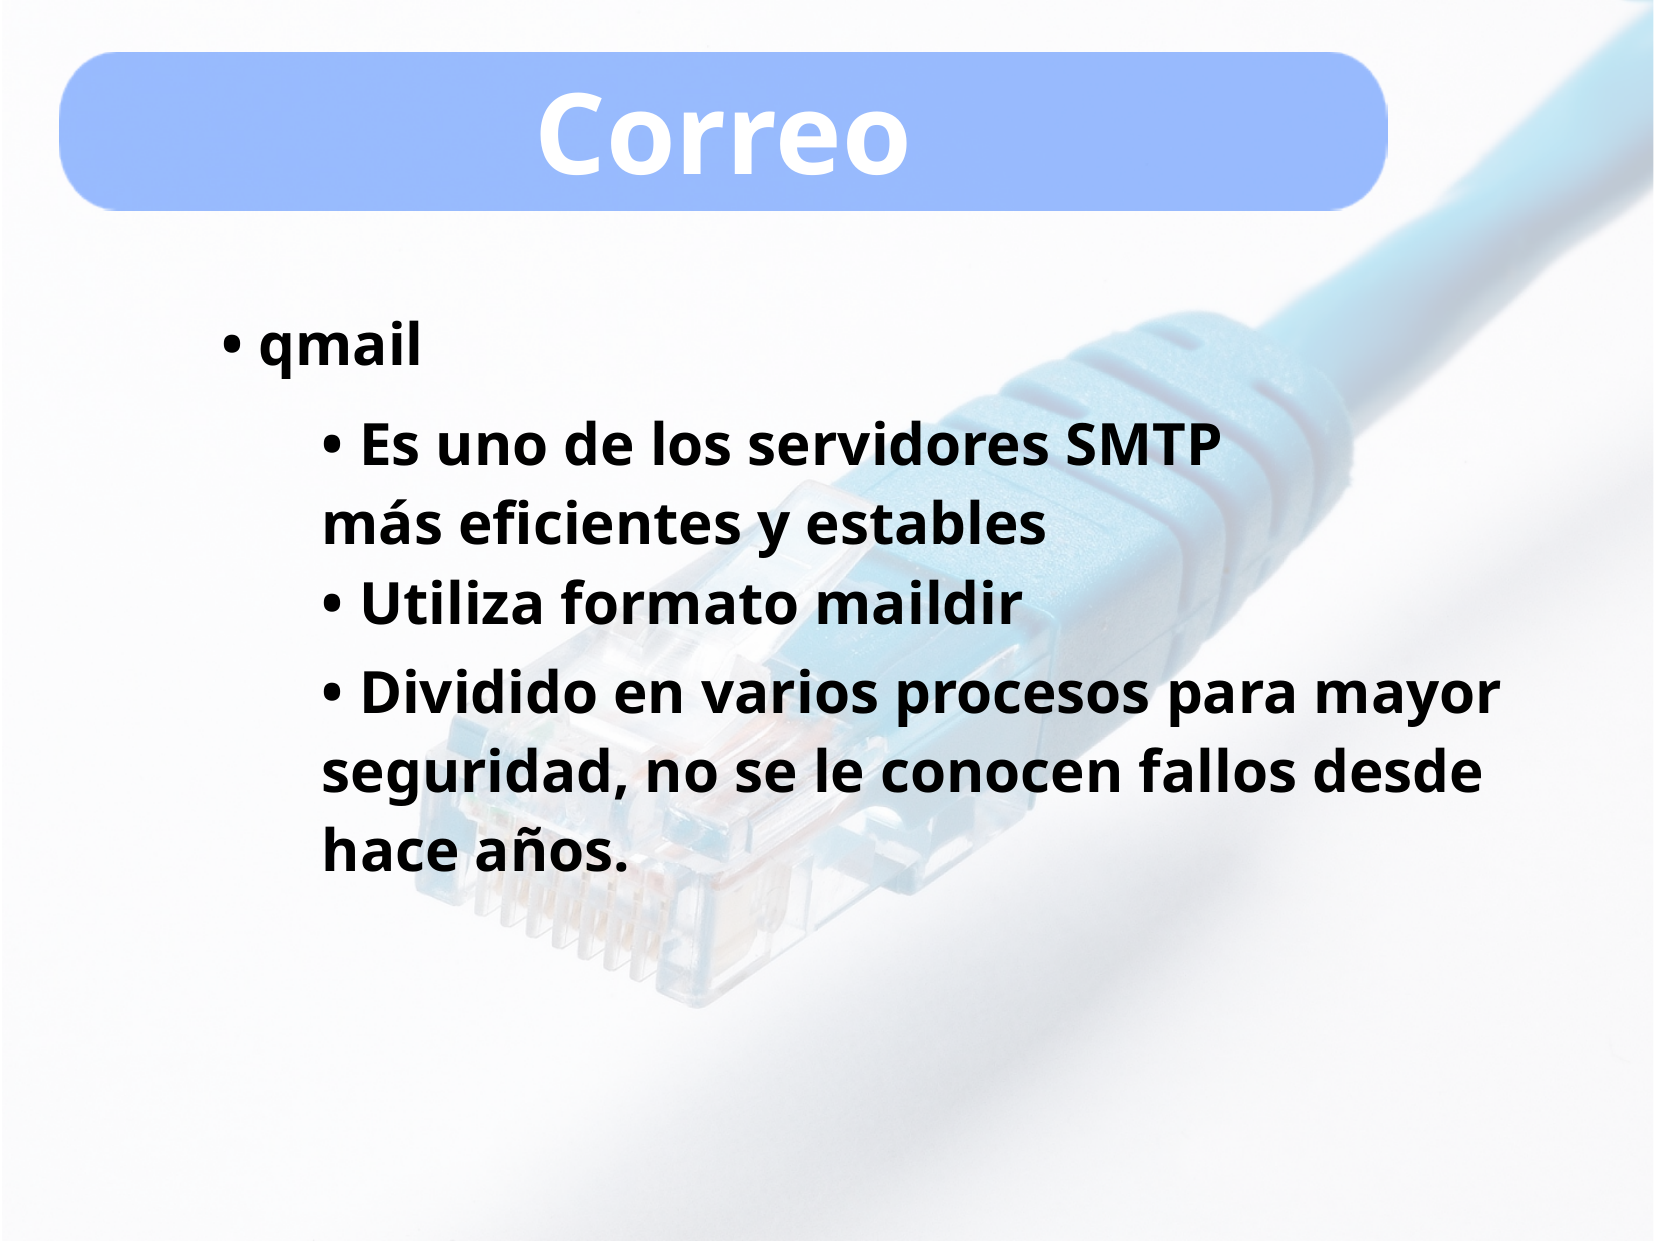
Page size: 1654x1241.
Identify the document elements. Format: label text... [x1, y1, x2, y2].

text_box • Es uno de los servidores SMTP más eficientes y estables [307, 395, 1359, 565]
text_box • Dividido en varios procesos para mayor seguridad, no se le conocen fallos desde hace años. [307, 643, 1536, 890]
text_box • qmail [206, 295, 562, 388]
picture [2, 0, 1654, 1241]
text_box • Utiliza formato maildir [307, 555, 1093, 643]
